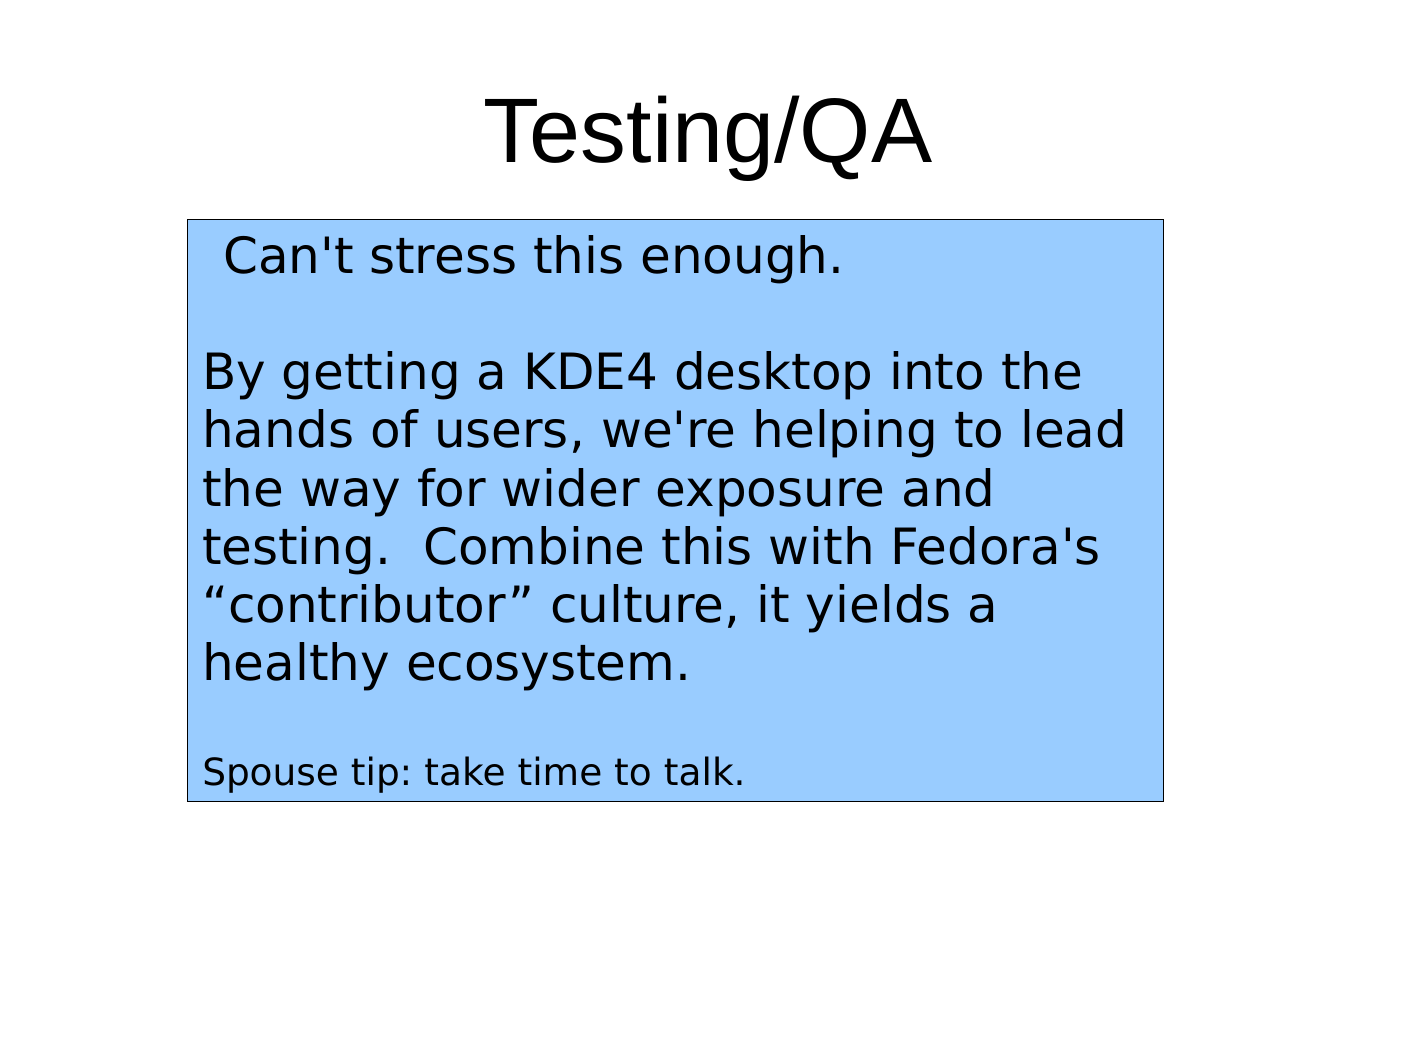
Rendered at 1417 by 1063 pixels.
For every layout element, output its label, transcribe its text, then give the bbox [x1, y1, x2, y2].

text_box Can't stress this enough. By getting a KDE4 desktop into the hands of users, we're helping to lead the way for wider exposure and testing. Combine this with Fedora's “contributor” culture, it yields a healthy ecosystem. Spouse tip: take time to talk. [187, 219, 1164, 802]
title Testing/QA [70, 49, 1346, 213]
